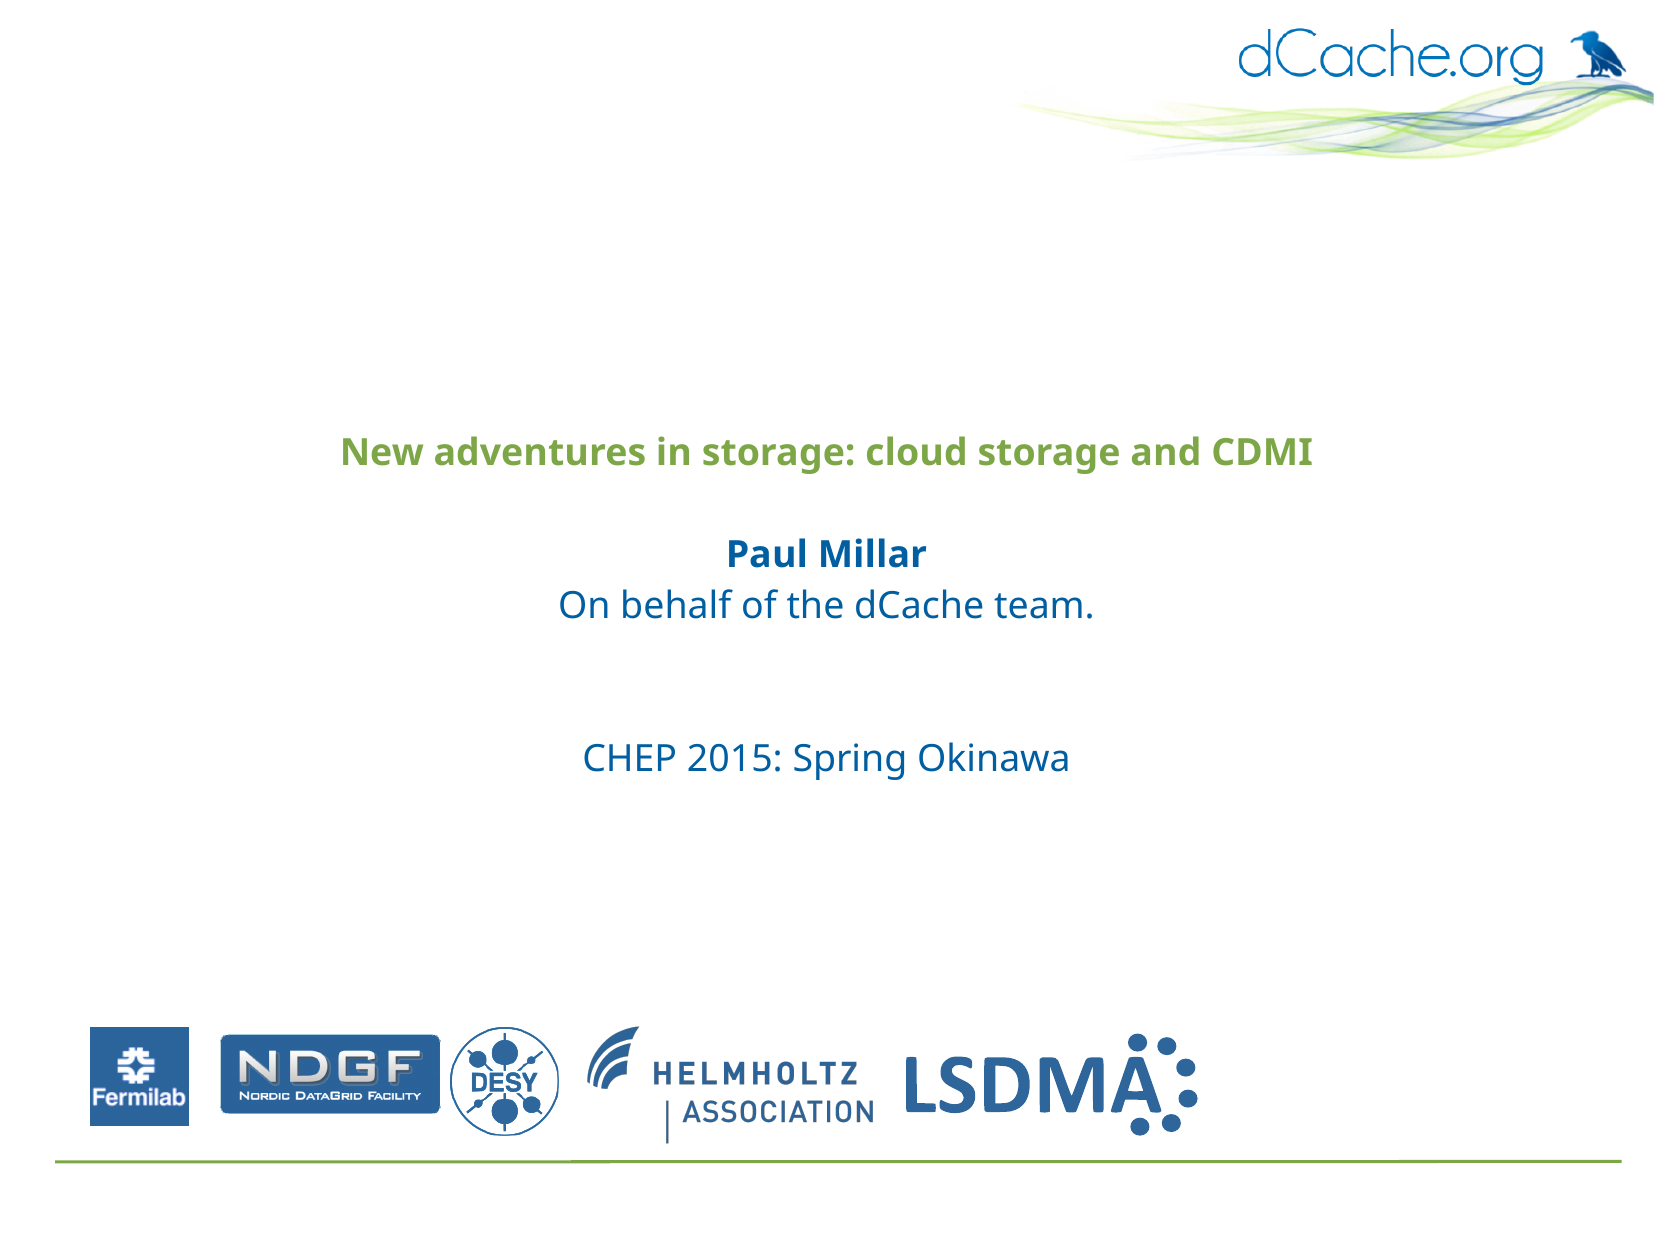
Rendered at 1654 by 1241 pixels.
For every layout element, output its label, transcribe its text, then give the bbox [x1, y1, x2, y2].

picture [573, 1015, 887, 1155]
picture [204, 1011, 559, 1139]
text_box New adventures in storage: cloud storage and CDMI Paul Millar On behalf of the dCache team. CHEP 2015: Spring Okinawa [0, 417, 1654, 791]
picture [906, 1033, 1198, 1136]
picture [90, 1027, 189, 1126]
picture [956, 16, 1654, 169]
